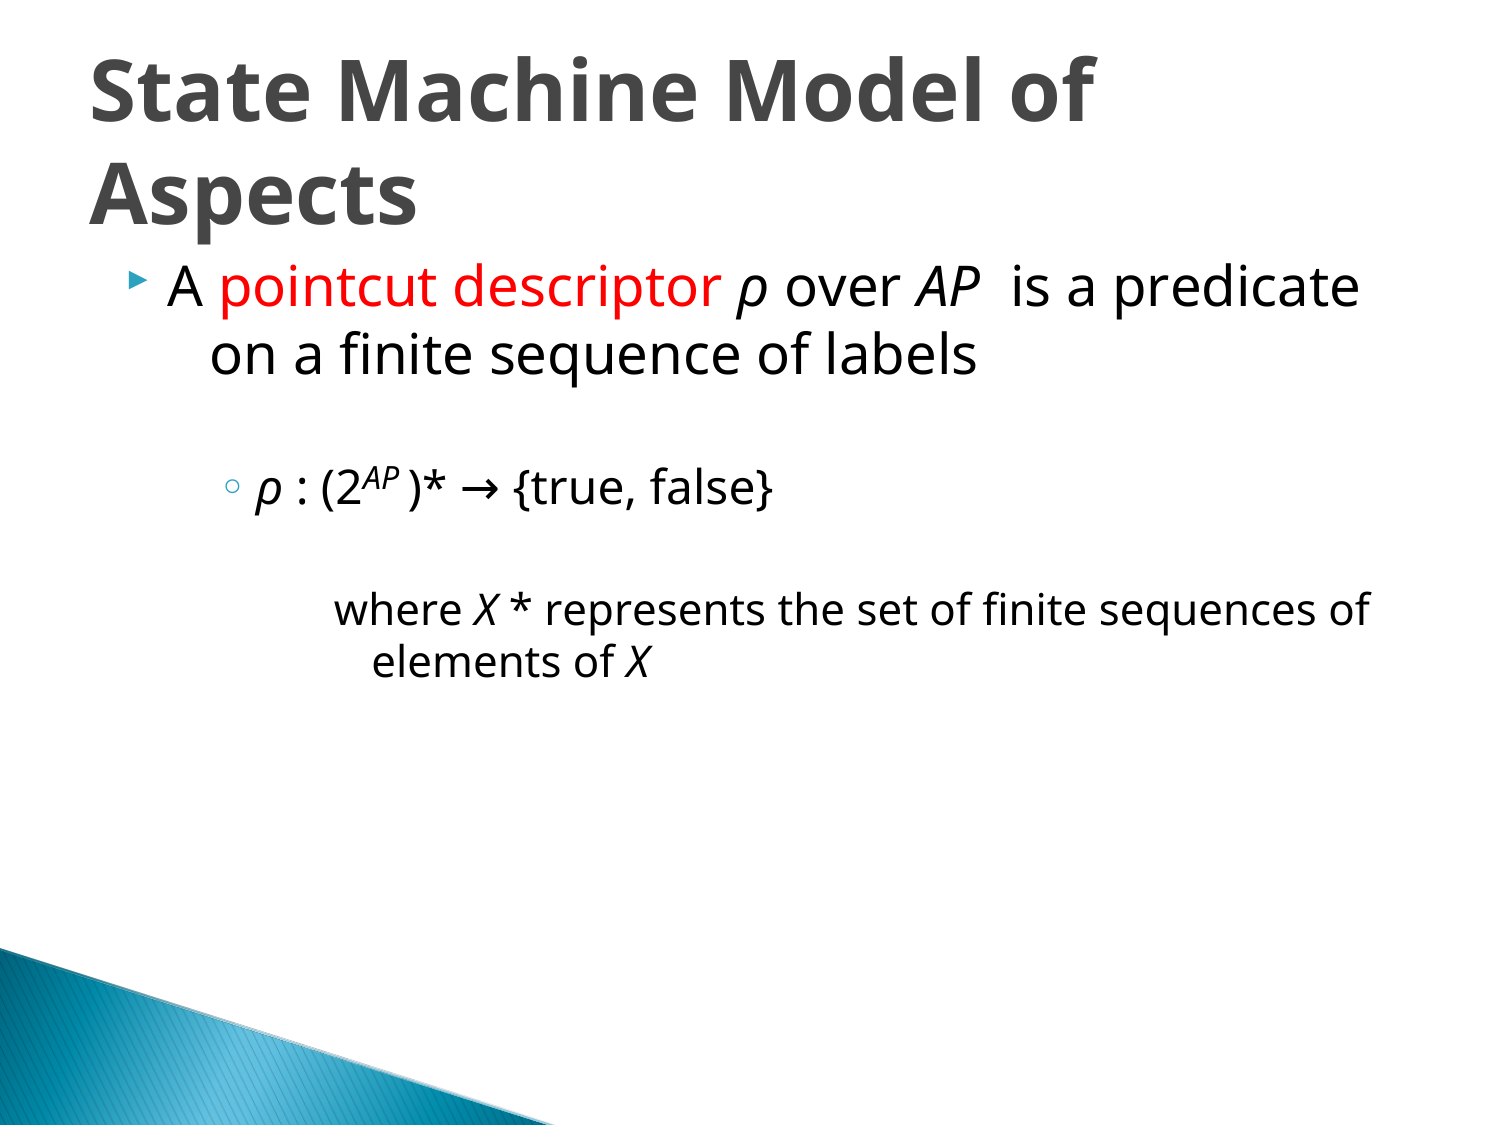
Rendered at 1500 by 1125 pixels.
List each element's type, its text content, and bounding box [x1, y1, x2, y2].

title State Machine Model of Aspects [75, 28, 1426, 242]
list A pointcut descriptor ρ over AP is a predicate on a finite sequence of labels ρ : (2AP )* → {true, false} where X * represents the set of finite sequences of elements of X [75, 242, 1426, 987]
